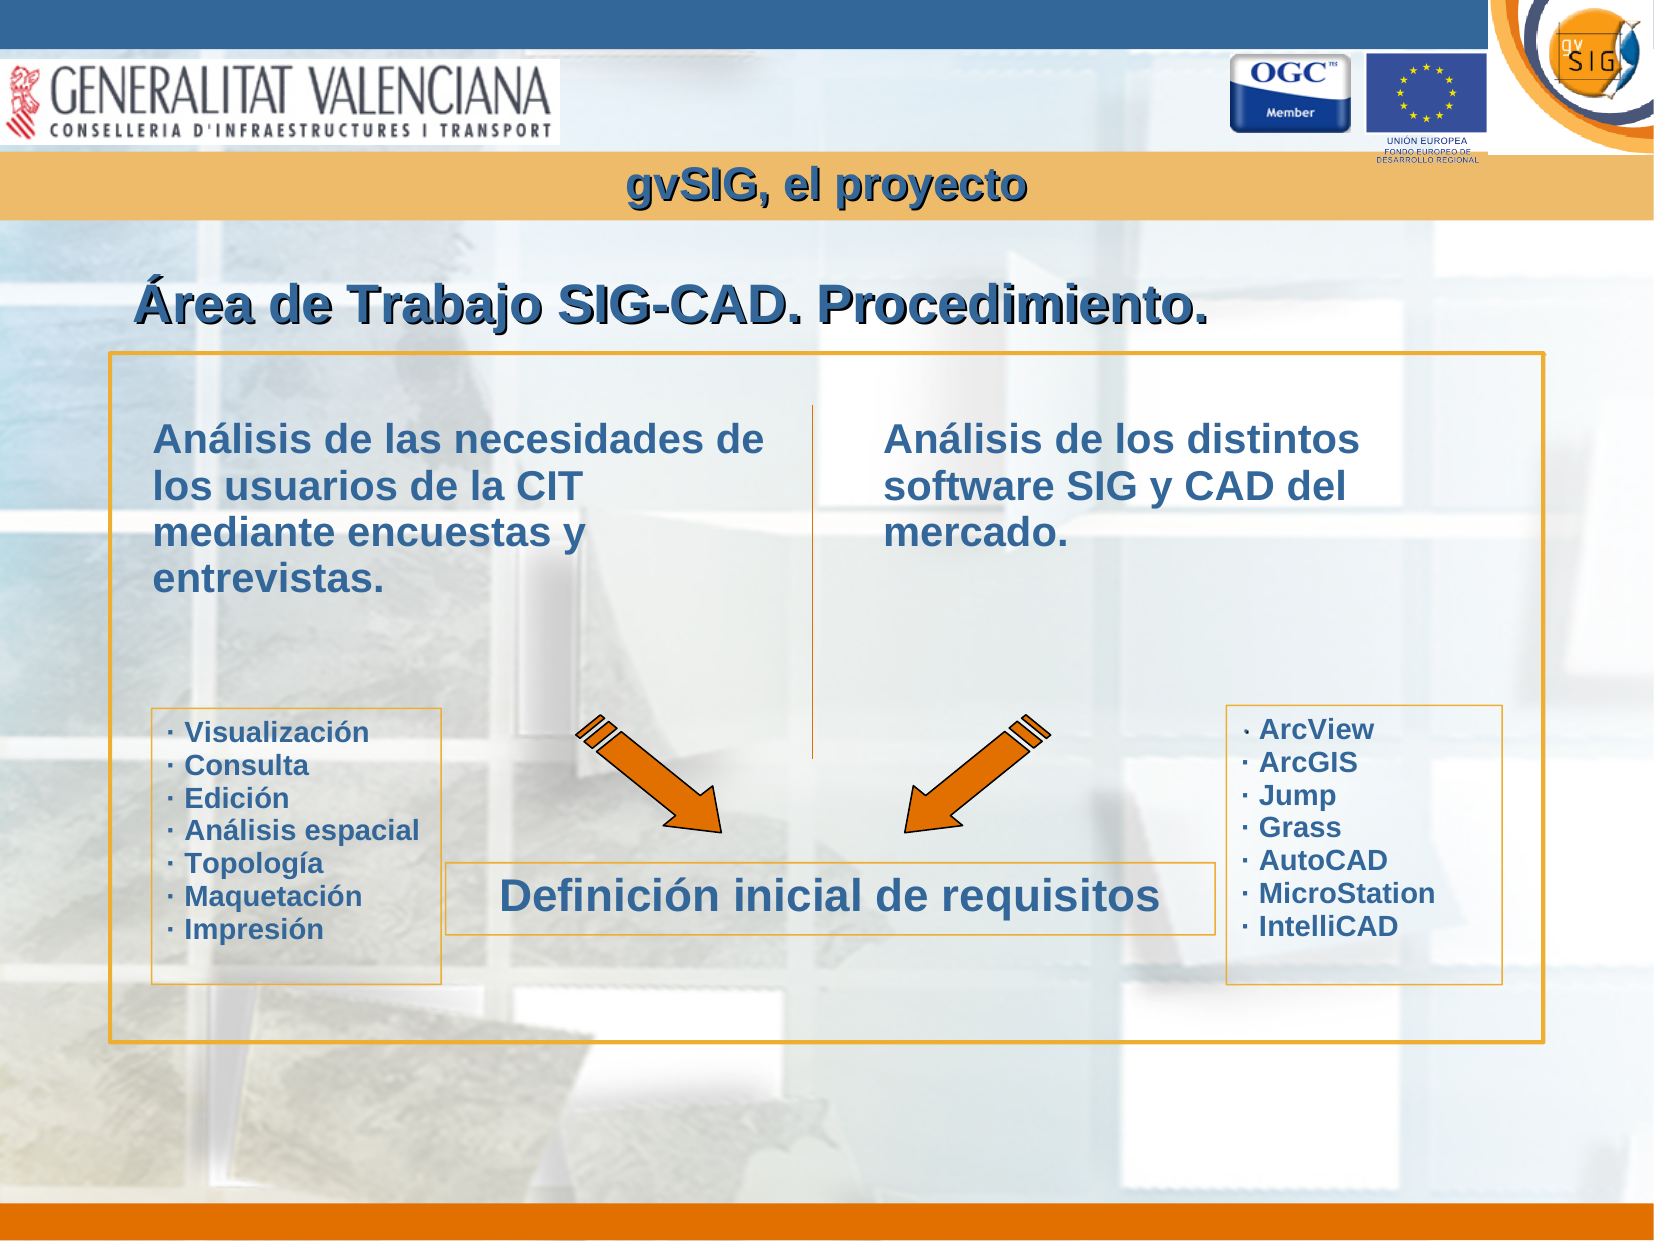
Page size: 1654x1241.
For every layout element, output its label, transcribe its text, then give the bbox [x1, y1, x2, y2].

text_box Análisis de las necesidades de los usuarios de la CIT mediante encuestas y entrevistas. [137, 408, 786, 610]
text_box Definición inicial de requisitos [445, 862, 1216, 930]
text_box [1021, 714, 1051, 739]
text_box [575, 714, 605, 739]
text_box Análisis de los distintos software SIG y CAD del mercado. [868, 408, 1475, 563]
picture [1230, 54, 1351, 133]
text_box [584, 721, 617, 749]
text_box [904, 731, 1030, 833]
text_box · ArcView · ArcGIS · Jump · Grass · AutoCAD · MicroStation · IntelliCAD [1226, 705, 1503, 951]
text_box Área de Trabajo SIG-CAD. Procedimiento. [118, 265, 1477, 342]
text_box [596, 731, 722, 833]
text_box · Visualización · Consulta · Edición · Análisis espacial · Topología · Maquetación · Impresión [151, 708, 442, 954]
picture [0, 59, 560, 145]
picture [1364, 0, 1654, 150]
text_box gvSIG, el proyecto [0, 150, 1654, 233]
text_box [1009, 721, 1043, 749]
